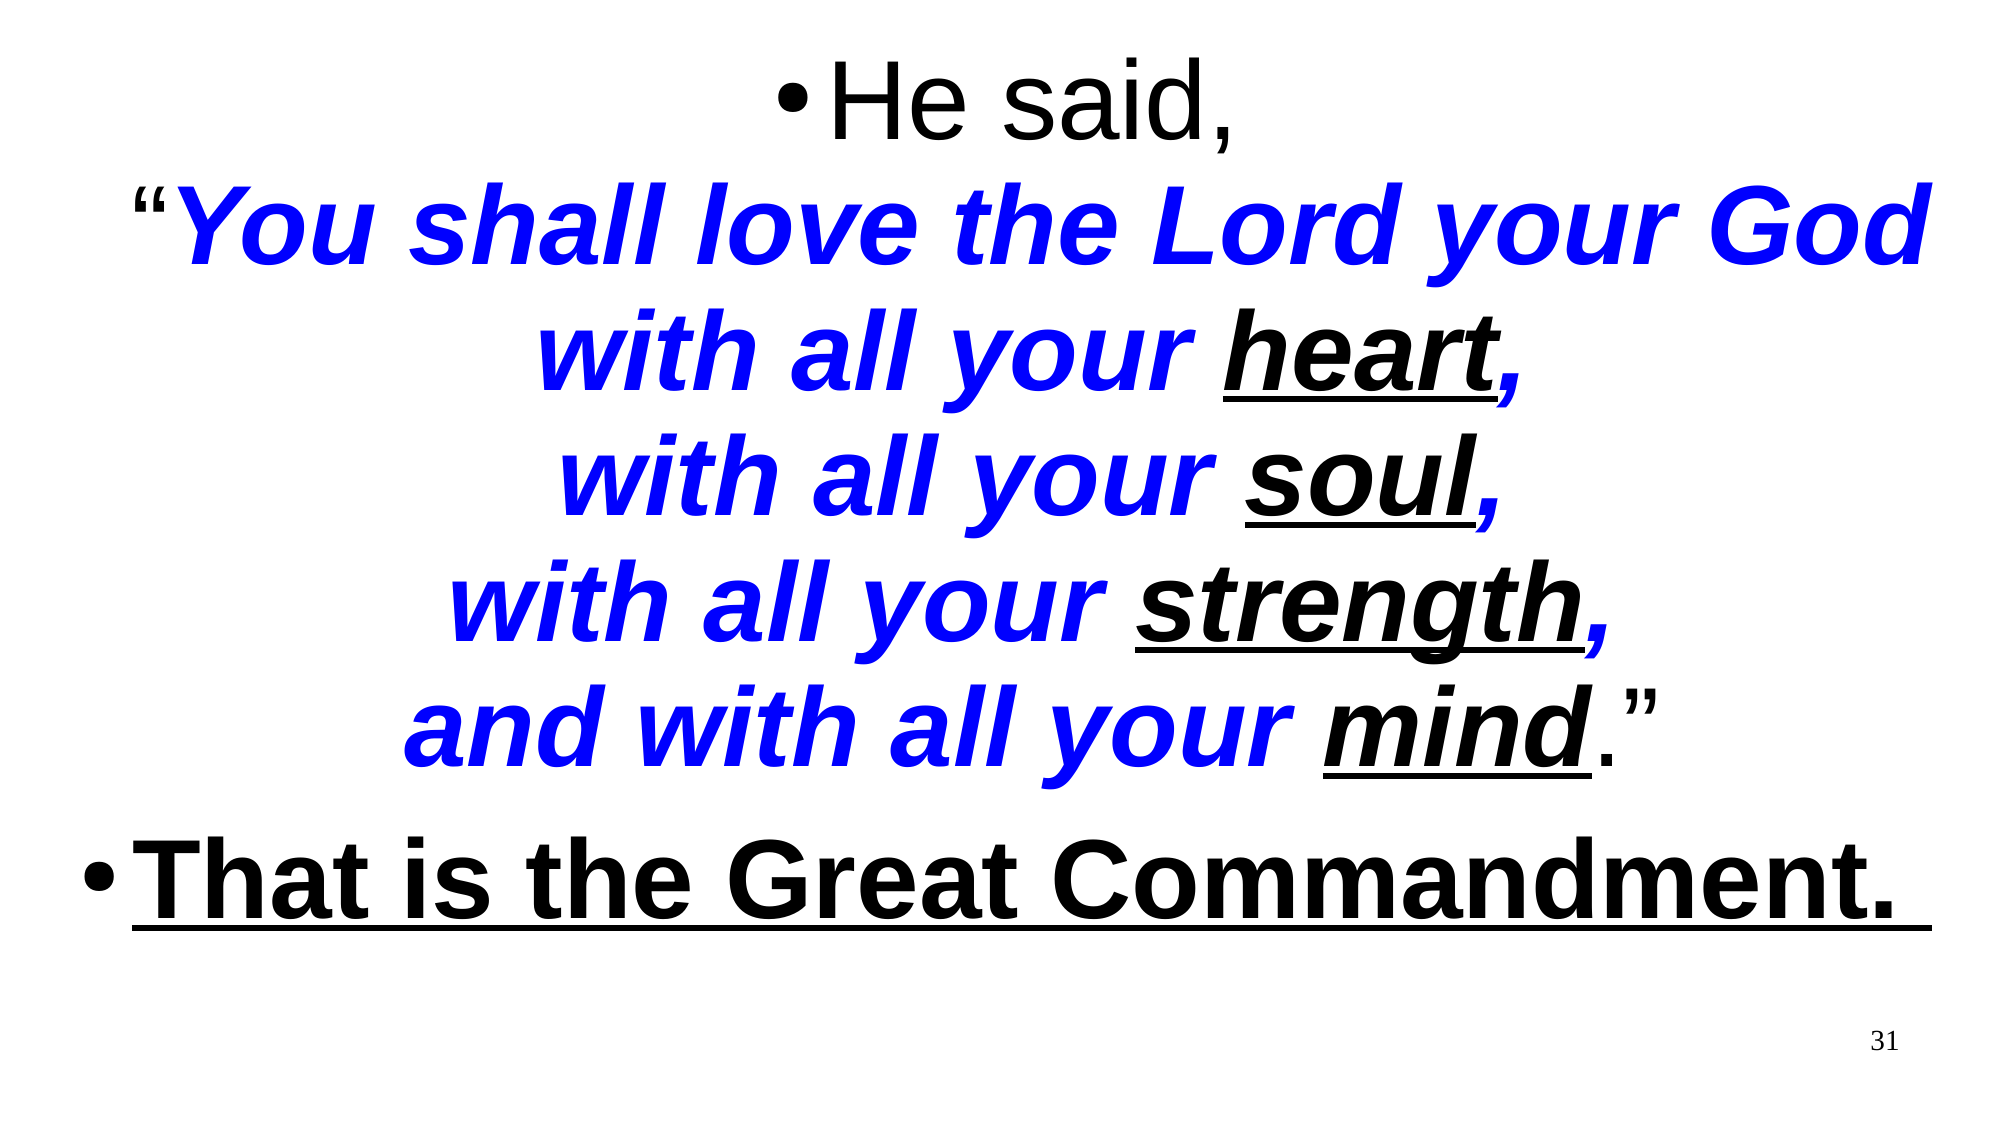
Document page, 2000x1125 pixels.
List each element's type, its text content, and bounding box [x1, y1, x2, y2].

list He said, “You shall love the Lord your God with all your heart, with all your soul, with all your strength, and with all your mind.” That is the Great Commandment. [37, 37, 1988, 1088]
